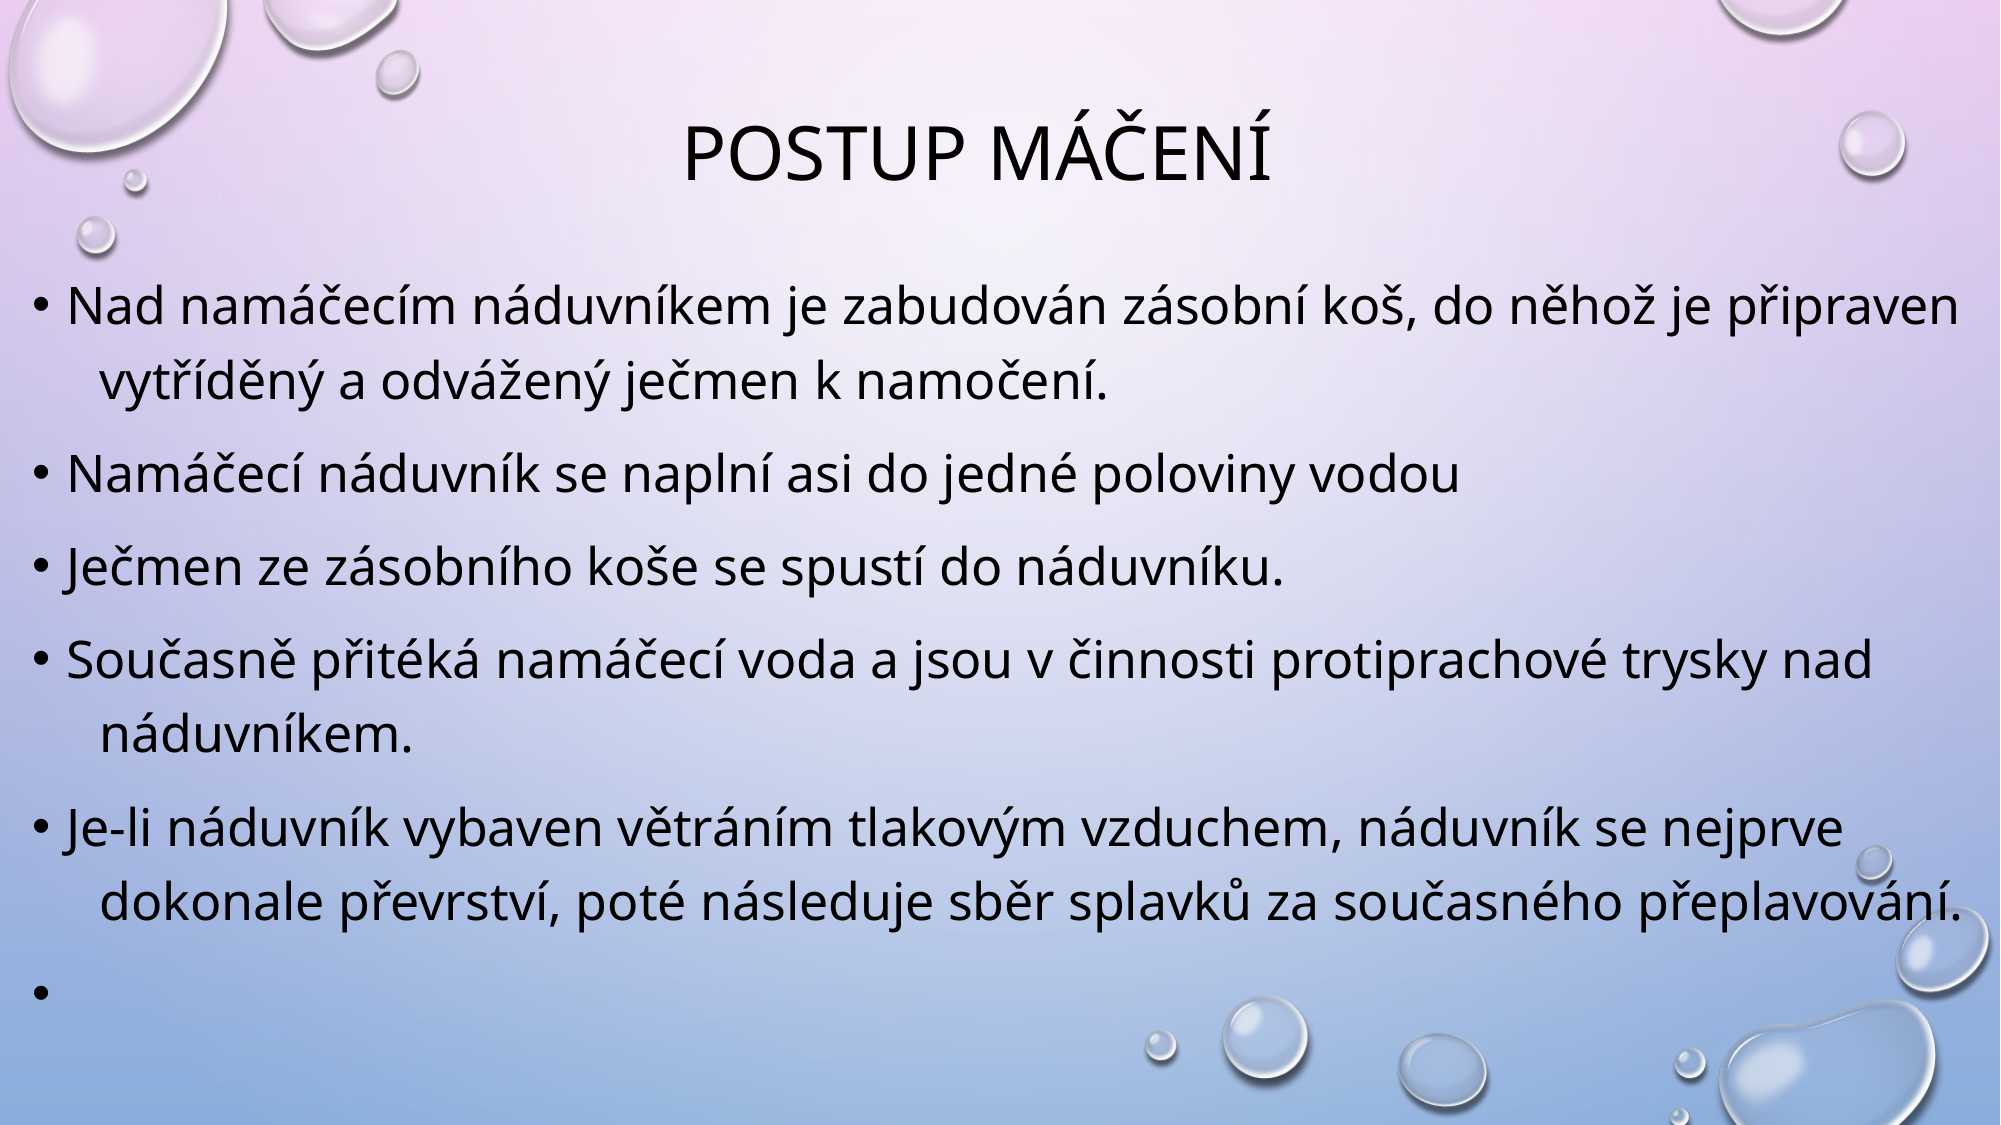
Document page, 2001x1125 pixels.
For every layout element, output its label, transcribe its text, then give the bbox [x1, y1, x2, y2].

list Nad namáčecím náduvníkem je zabudován zásobní koš, do něhož je připraven vytříděný a odvážený ječmen k namočení. Namáčecí náduvník se naplní asi do jedné poloviny vodou Ječmen ze zásobního koše se spustí do náduvníku. Současně přitéká namáčecí voda a jsou v činnosti protiprachové trysky nad náduvníkem. Je-li náduvník vybaven větráním tlakovým vzduchem, náduvník se nejprve dokonale převrství, poté následuje sběr splavků za současného přeplavování. [17, 252, 2000, 951]
title Postup máčení [127, 25, 1828, 252]
